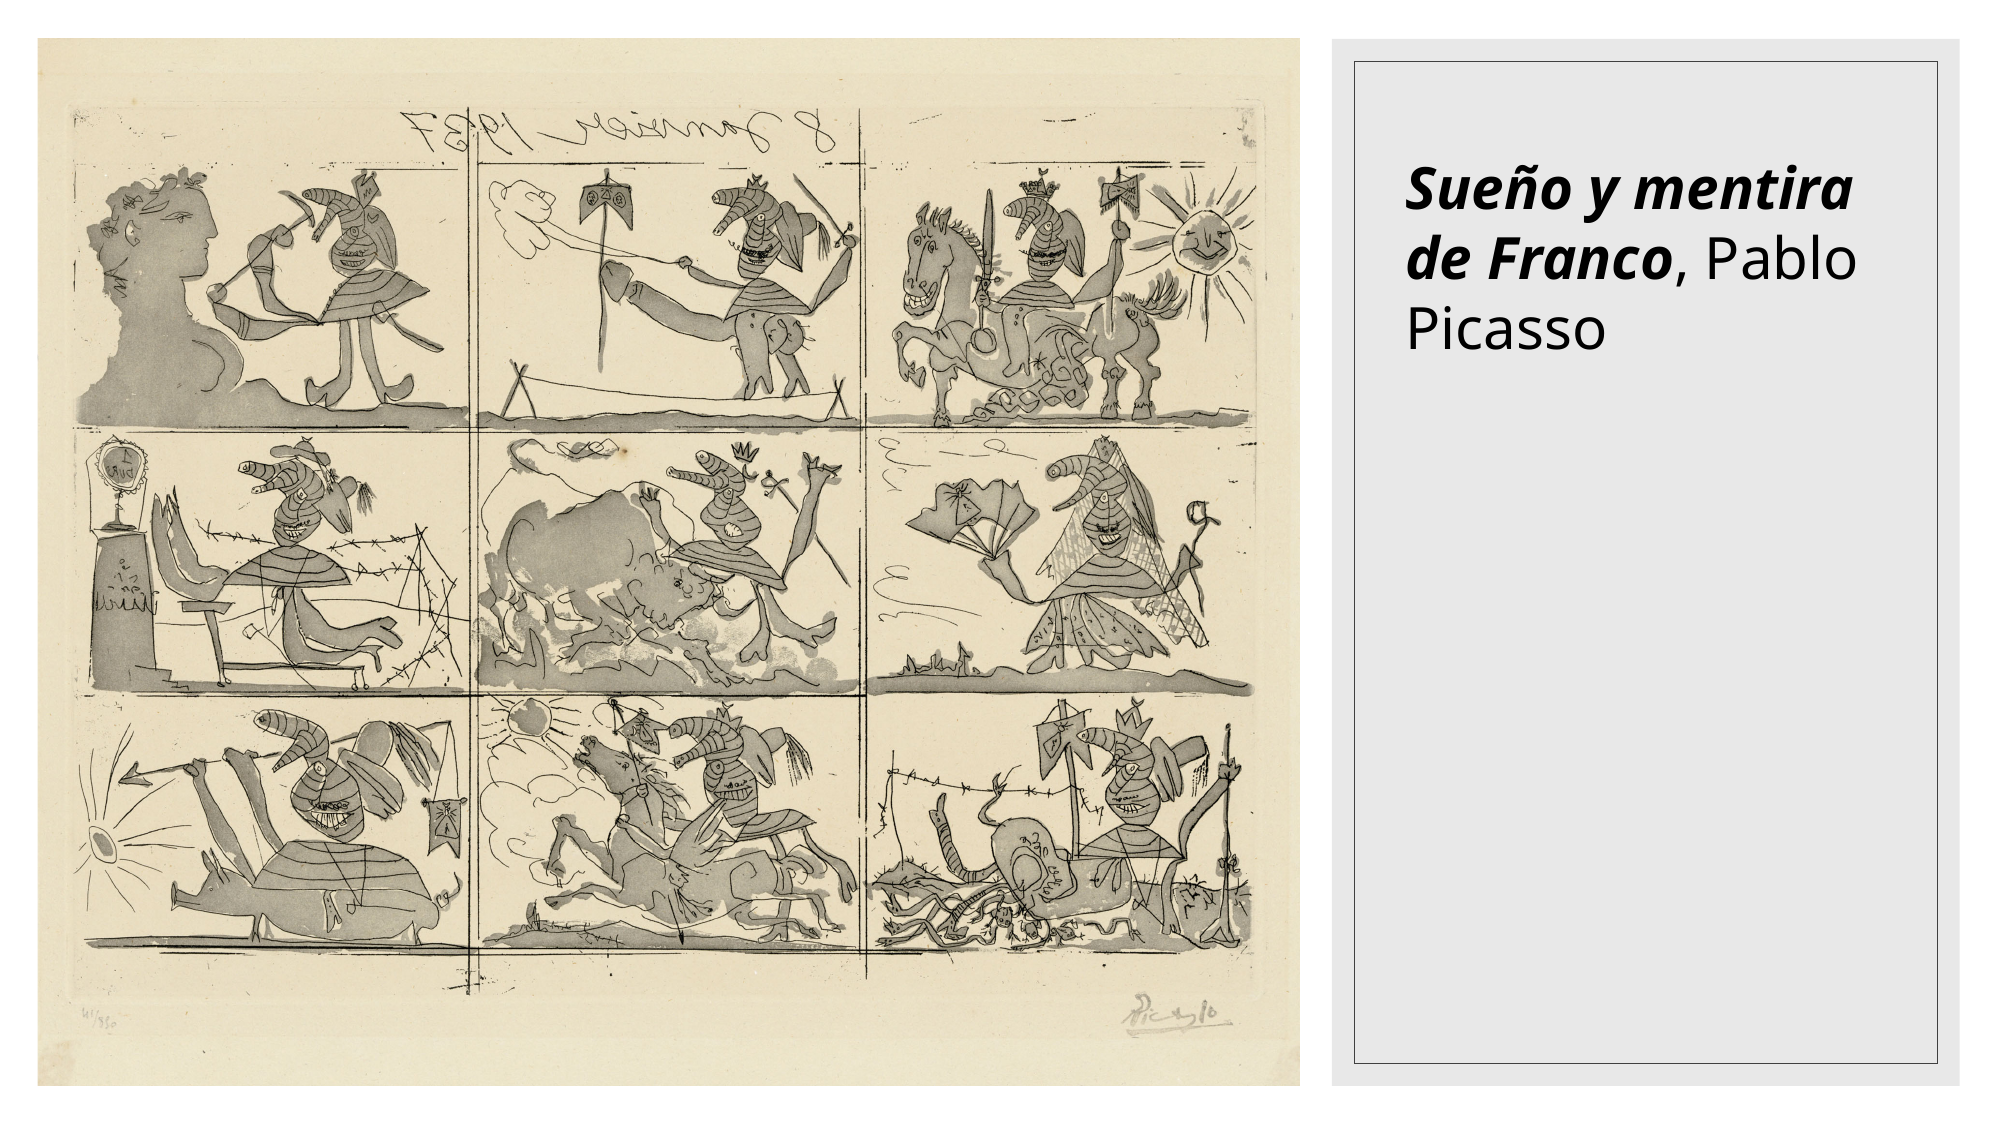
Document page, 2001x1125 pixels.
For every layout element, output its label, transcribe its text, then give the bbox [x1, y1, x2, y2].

title Sueño y mentira de Franco, Pablo Picasso [1390, 98, 1907, 369]
picture [37, 38, 1300, 1086]
